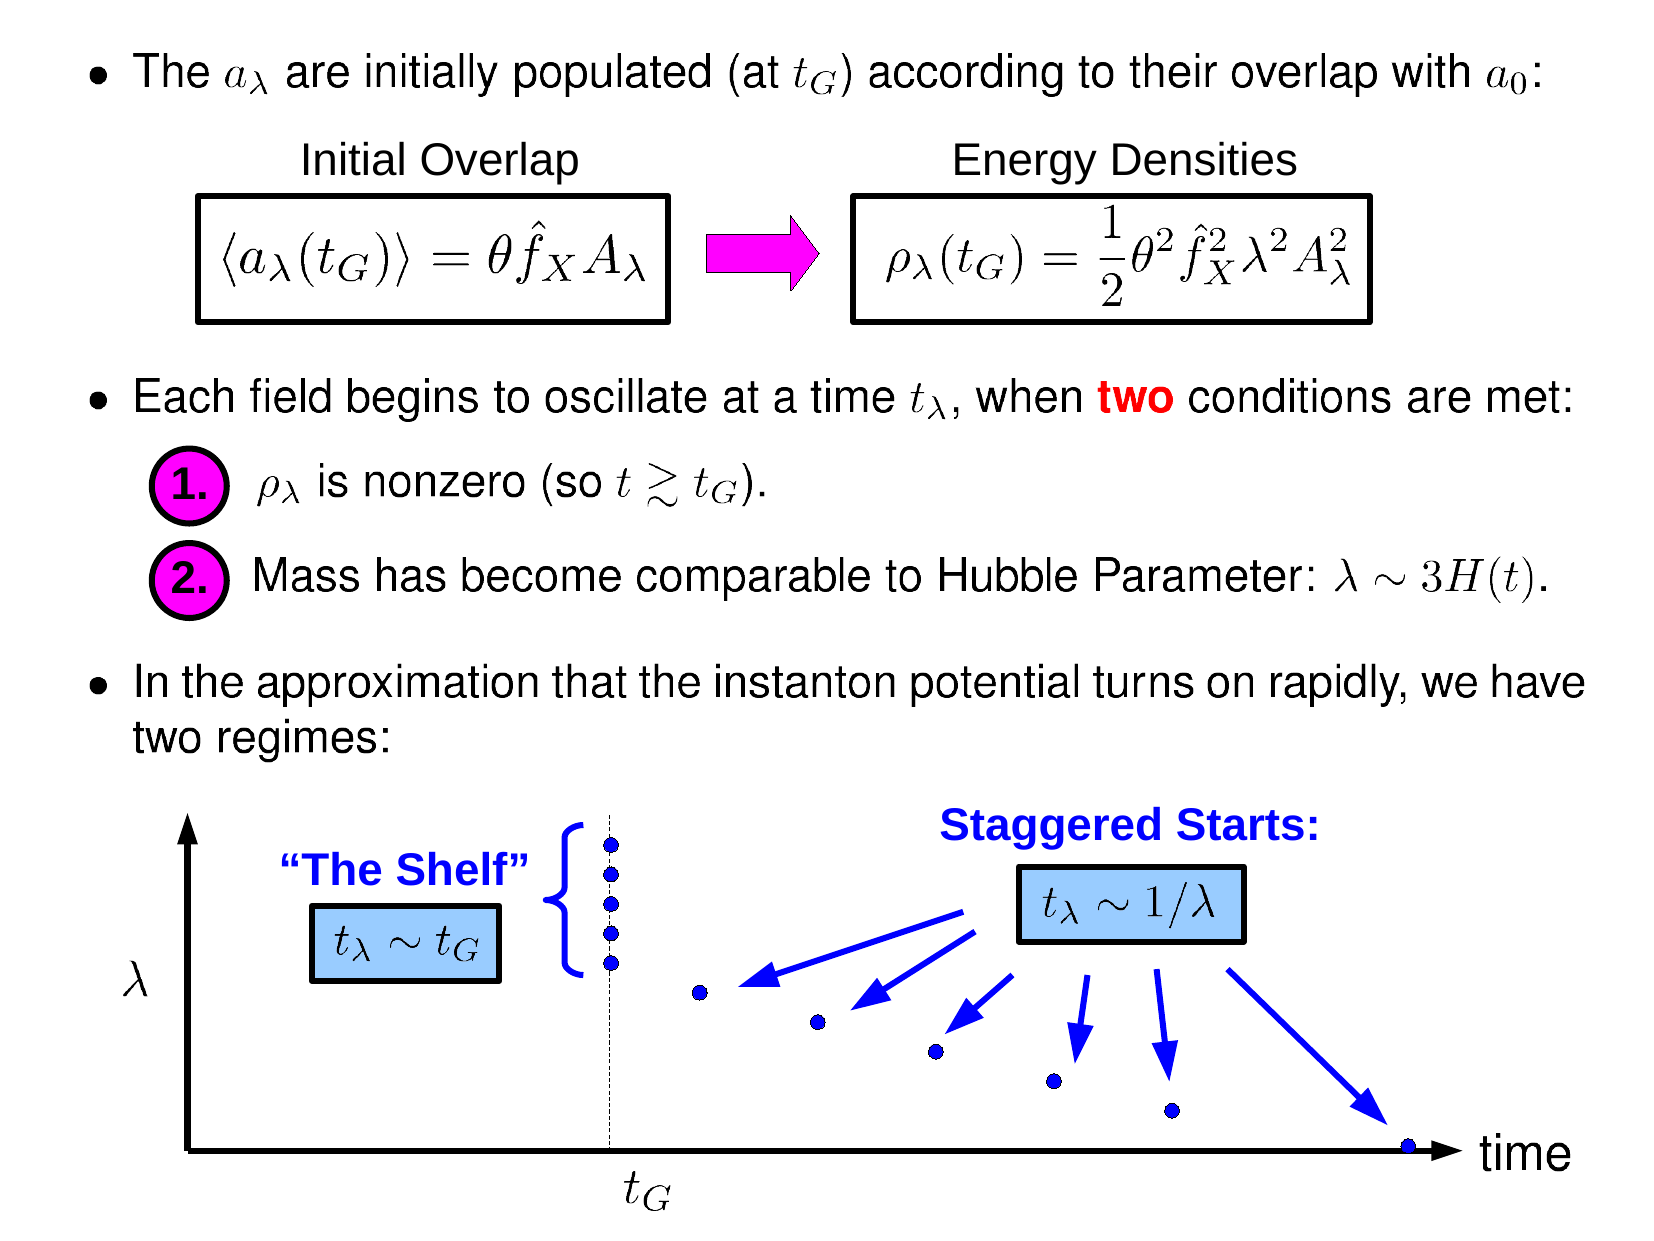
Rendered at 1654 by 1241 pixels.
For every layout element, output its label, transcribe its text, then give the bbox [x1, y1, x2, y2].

text_box Staggered Starts: [886, 791, 1374, 859]
text_box [603, 955, 619, 971]
text_box “The Shelf” [254, 836, 555, 904]
picture [330, 919, 491, 965]
text_box [1400, 1138, 1416, 1154]
picture [248, 456, 771, 512]
text_box [151, 470, 155, 502]
text_box [1164, 1103, 1180, 1119]
text_box [603, 866, 619, 882]
picture [1475, 1130, 1580, 1176]
picture [619, 1164, 684, 1215]
text_box Energy Densities [862, 126, 1388, 193]
text_box [311, 905, 500, 981]
text_box [1018, 866, 1244, 942]
text_box [603, 925, 619, 941]
text_box [706, 215, 820, 291]
text_box [692, 985, 708, 1001]
text_box [810, 1014, 826, 1030]
text_box [169, 518, 209, 524]
picture [1038, 876, 1227, 932]
text_box 1. [155, 450, 231, 518]
picture [83, 371, 1578, 427]
text_box 2. [155, 544, 231, 612]
text_box Initial Overlap [177, 127, 703, 193]
picture [117, 957, 162, 1003]
text_box [1046, 1073, 1062, 1089]
text_box [151, 565, 155, 596]
picture [208, 214, 659, 291]
picture [876, 199, 1361, 309]
text_box [169, 612, 210, 619]
text_box [928, 1044, 944, 1060]
text_box [603, 837, 619, 853]
text_box [603, 896, 619, 912]
picture [83, 661, 1592, 767]
picture [83, 46, 1545, 102]
picture [248, 550, 1555, 606]
